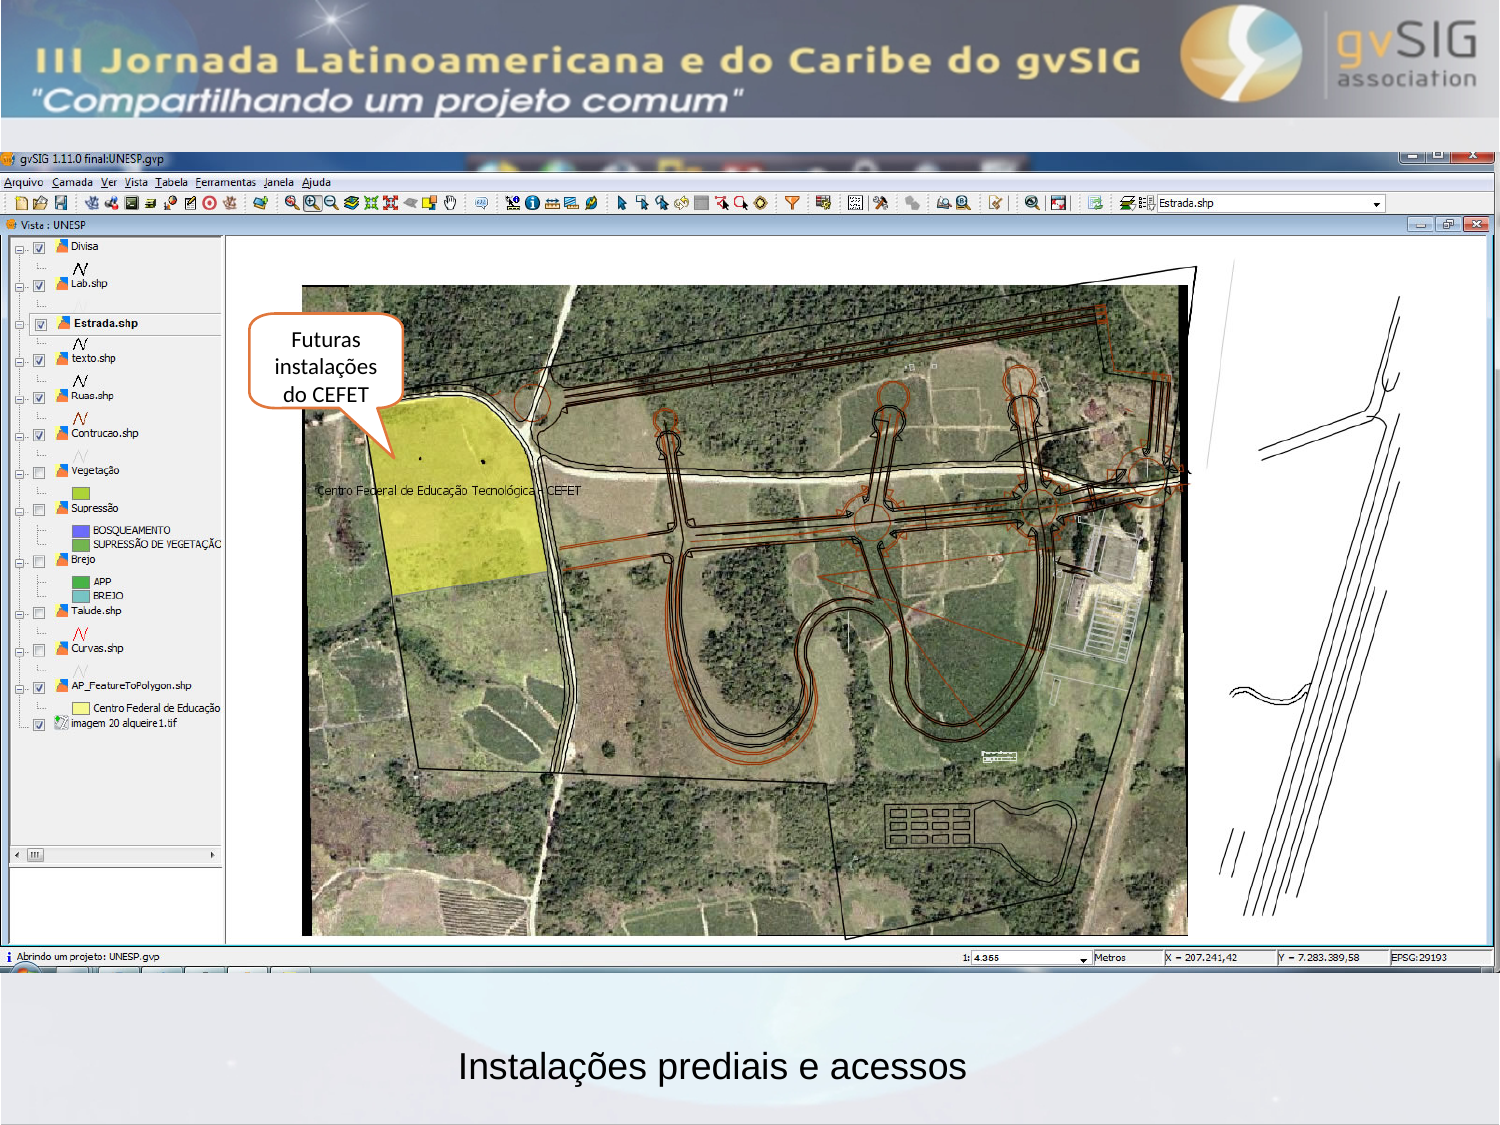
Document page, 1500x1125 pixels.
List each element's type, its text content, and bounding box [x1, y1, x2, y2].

text_box Instalações prediais e acessos [442, 1034, 983, 1095]
picture [0, 0, 1500, 1125]
text_box Futuras instalações do CEFET [249, 313, 403, 459]
